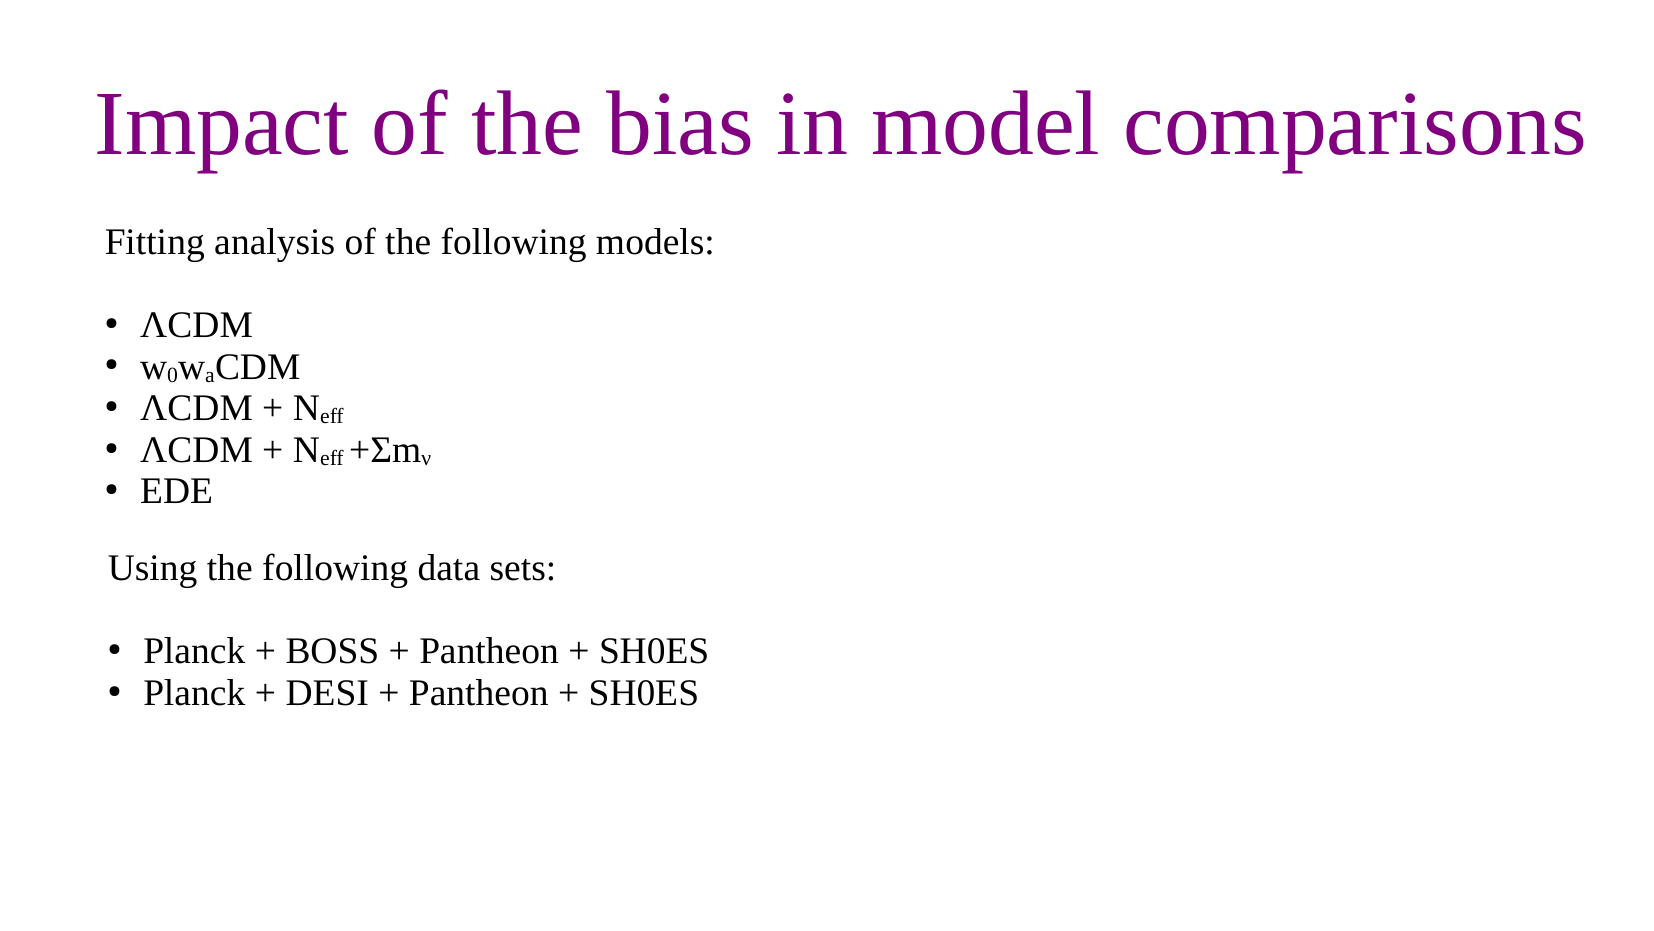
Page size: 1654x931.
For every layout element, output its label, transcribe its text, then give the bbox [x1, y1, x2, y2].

title Impact of the bias in model comparisons [65, 21, 1641, 226]
text_box Using the following data sets: Planck + BOSS + Pantheon + SH0ES Planck + DESI + Pantheon + SH0ES [93, 540, 1264, 763]
text_box Fitting analysis of the following models: ΛCDM w0waCDM ΛCDM + Neff ΛCDM + Neff +Σmν EDE [90, 213, 1321, 520]
